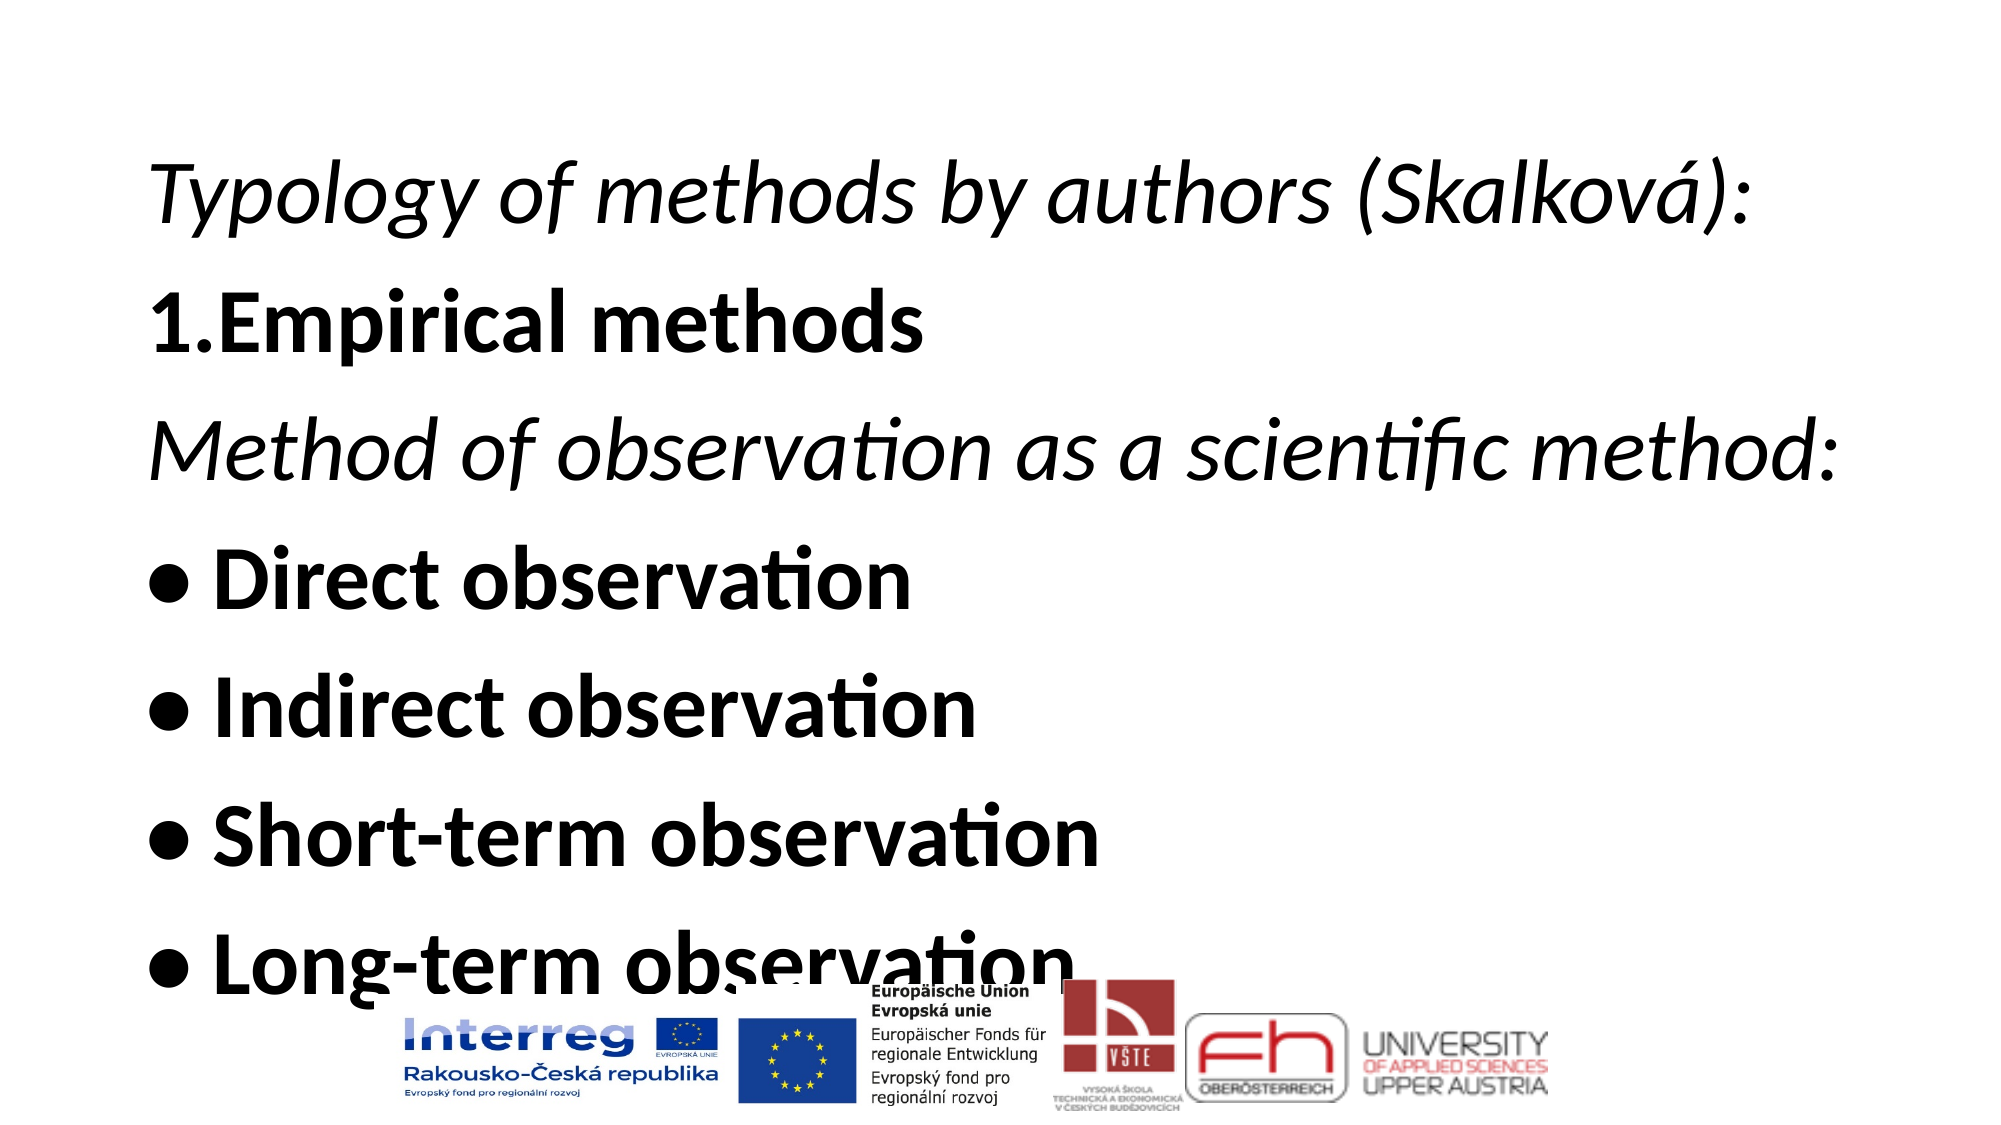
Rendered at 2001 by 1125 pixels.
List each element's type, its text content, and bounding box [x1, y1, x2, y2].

list Typology of methods by authors (Skalková): 1.Empirical methods Method of observation as a scientific method: • Direct observation • Indirect observation • Short-term observation • Long-term observation [131, 137, 1863, 1014]
picture [1185, 1013, 1548, 1103]
picture [1053, 979, 1184, 1111]
picture [374, 984, 1046, 1125]
